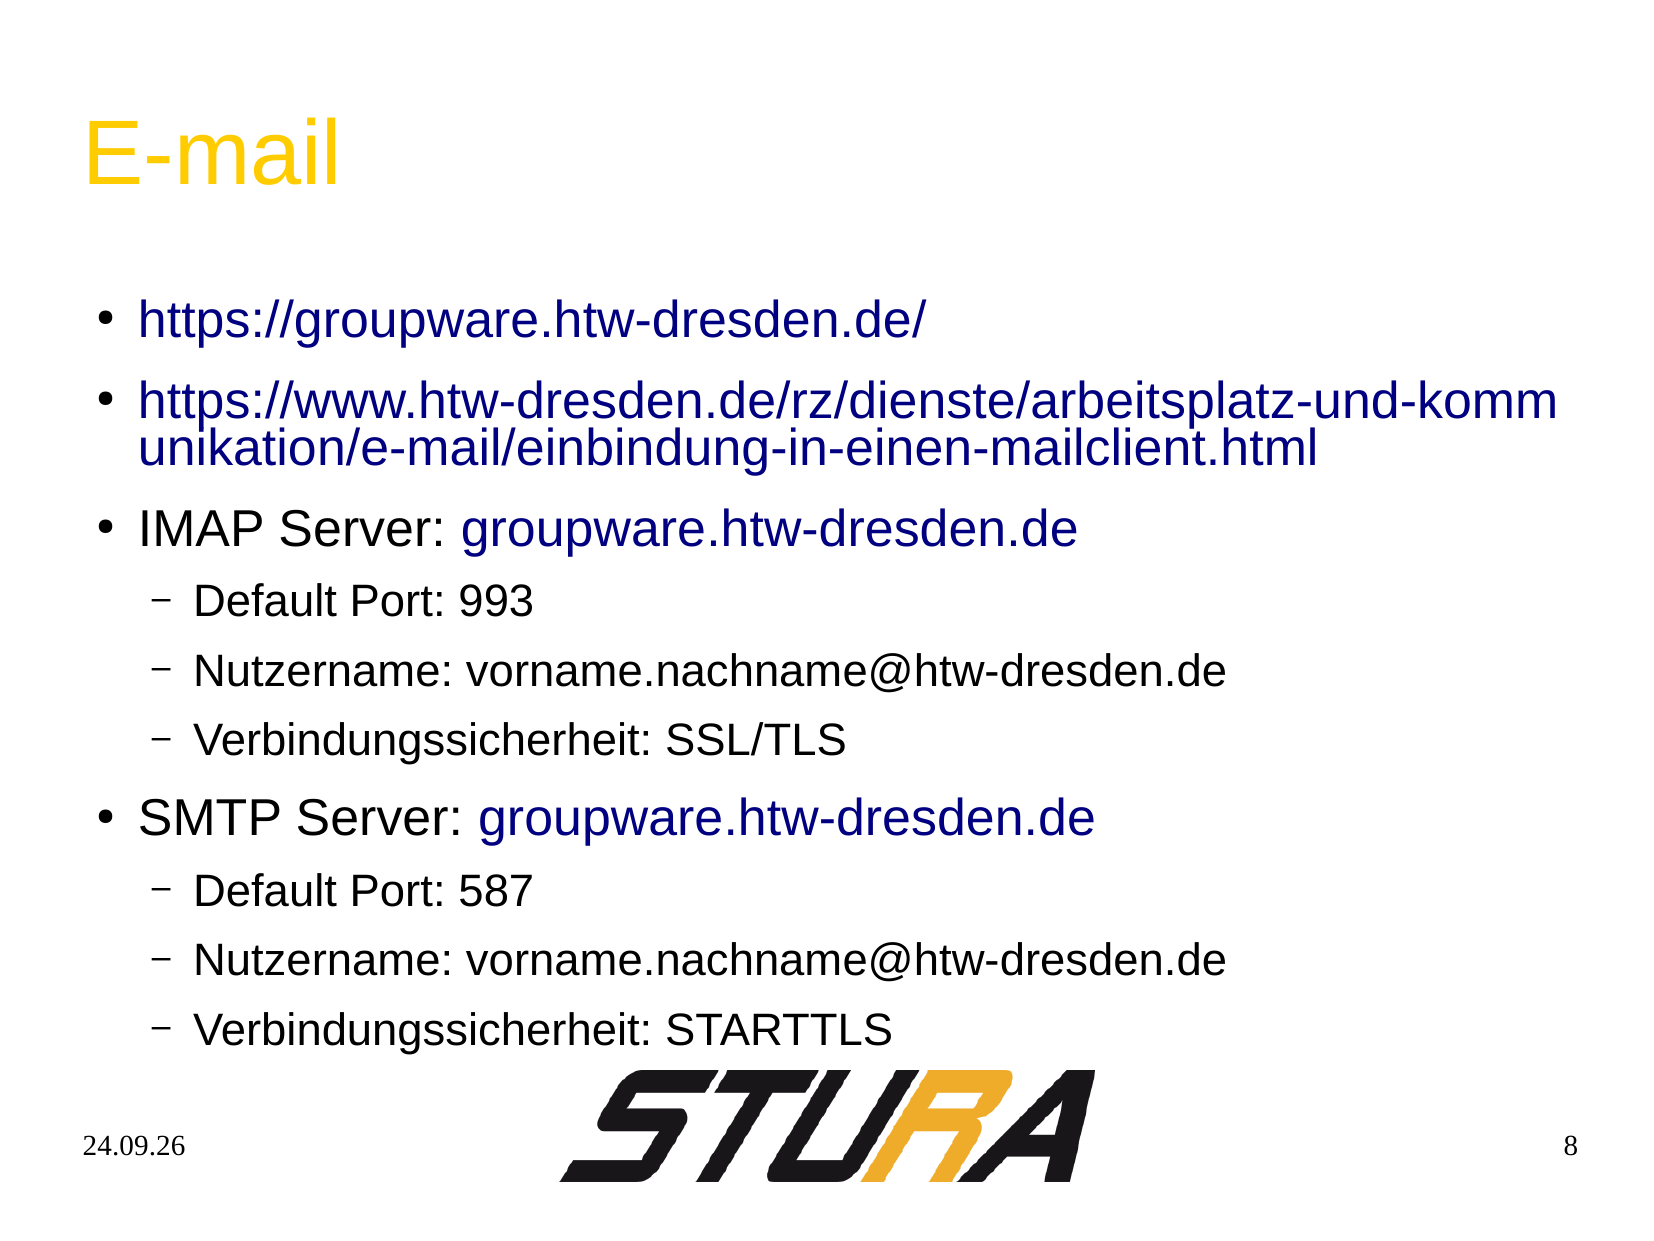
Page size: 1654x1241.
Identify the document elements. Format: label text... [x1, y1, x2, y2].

list https://groupware.htw-dresden.de/ https://www.htw-dresden.de/rz/dienste/arbeitsplatz-und-kommunikation/e-mail/einbindung-in-einen-mailclient.html IMAP Server: groupware.htw-dresden.de Default Port: 993 Nutzername: vorname.nachname@htw-dresden.de Verbindungssicherheit: SSL/TLS SMTP Server: groupware.htw-dresden.de Default Port: 587 Nutzername: vorname.nachname@htw-dresden.de Verbindungssicherheit: STARTTLS [82, 290, 1571, 1010]
title E-mail [82, 49, 1571, 257]
picture [559, 1070, 1095, 1182]
